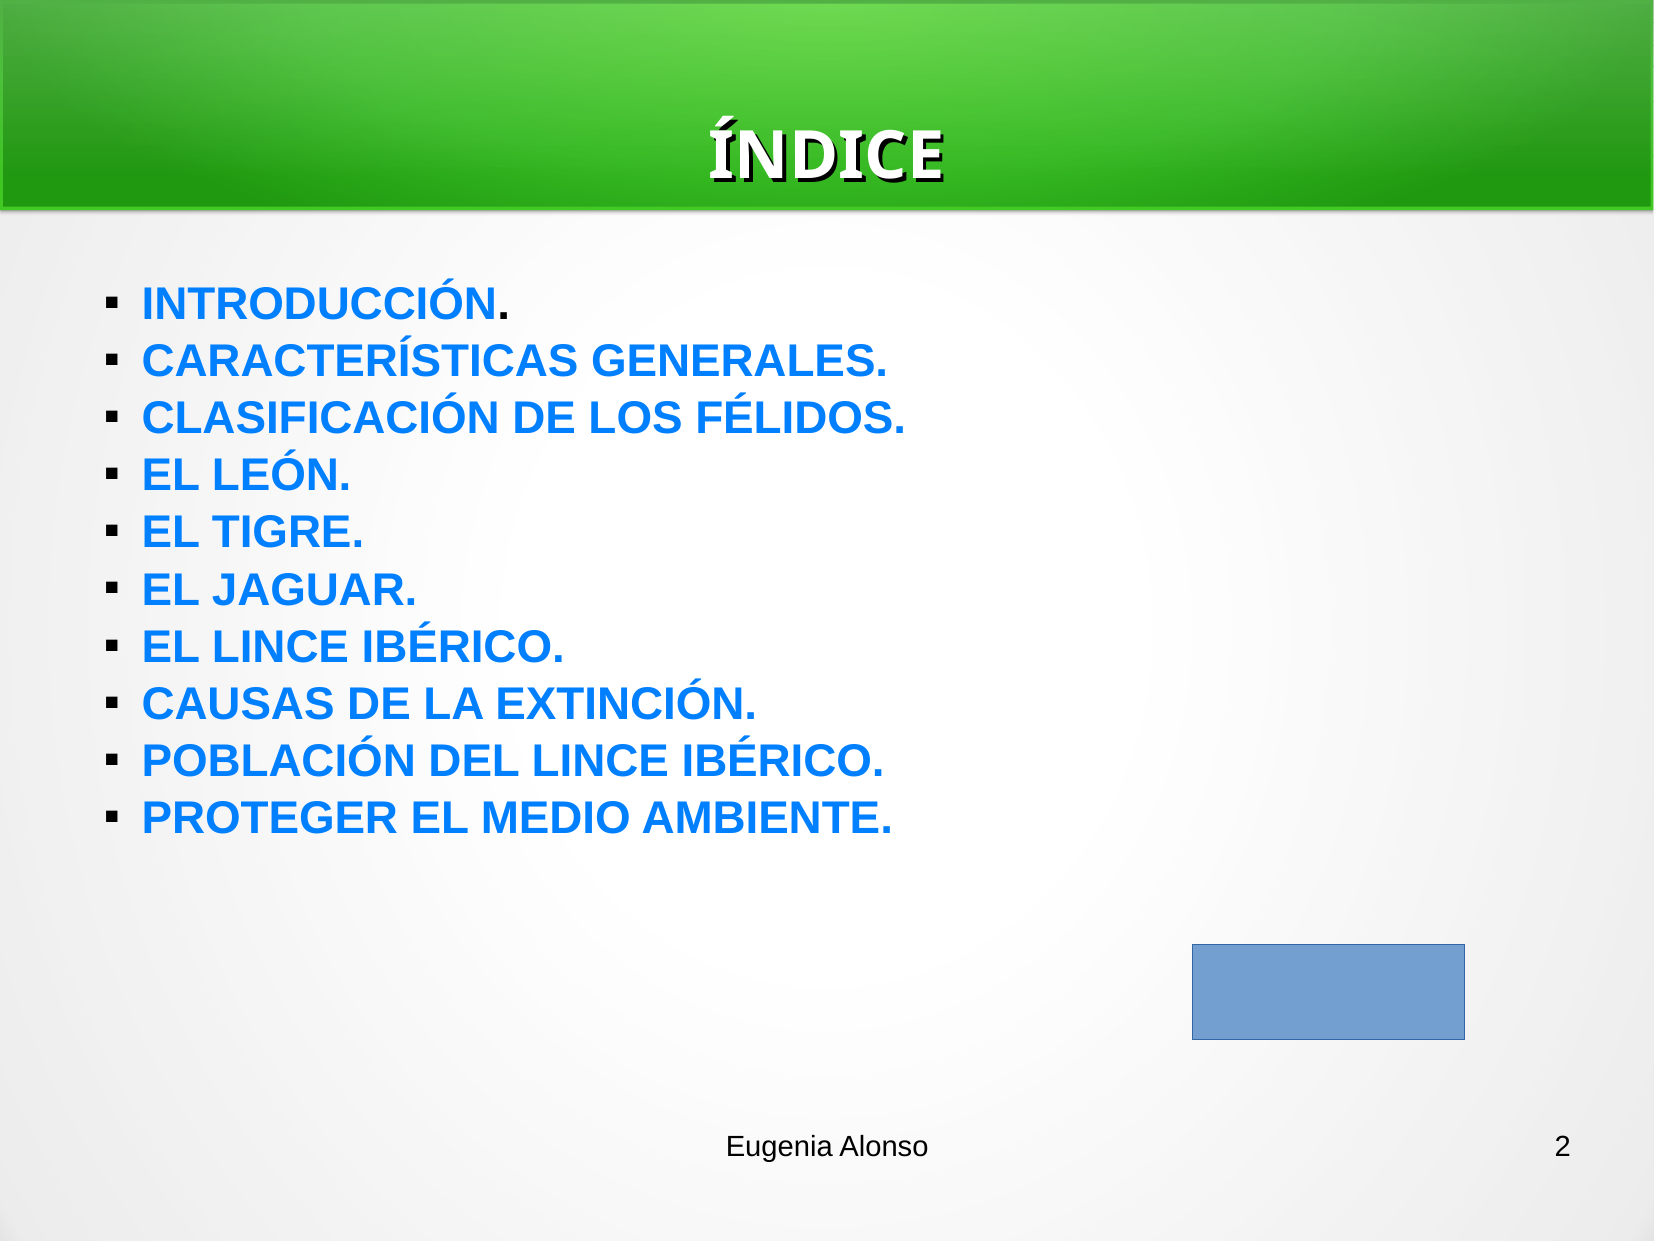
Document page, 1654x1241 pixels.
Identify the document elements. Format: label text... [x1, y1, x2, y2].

title ÍNDICE [82, 49, 1571, 257]
subtitle INTRODUCCIÓN. CARACTERÍSTICAS GENERALES. CLASIFICACIÓN DE LOS FÉLIDOS. EL LEÓN. EL TIGRE. EL JAGUAR. EL LINCE IBÉRICO. CAUSAS DE LA EXTINCIÓN. POBLACIÓN DEL LINCE IBÉRICO. PROTEGER EL MEDIO AMBIENTE. [106, 200, 1595, 921]
text_box [1192, 944, 1465, 1040]
